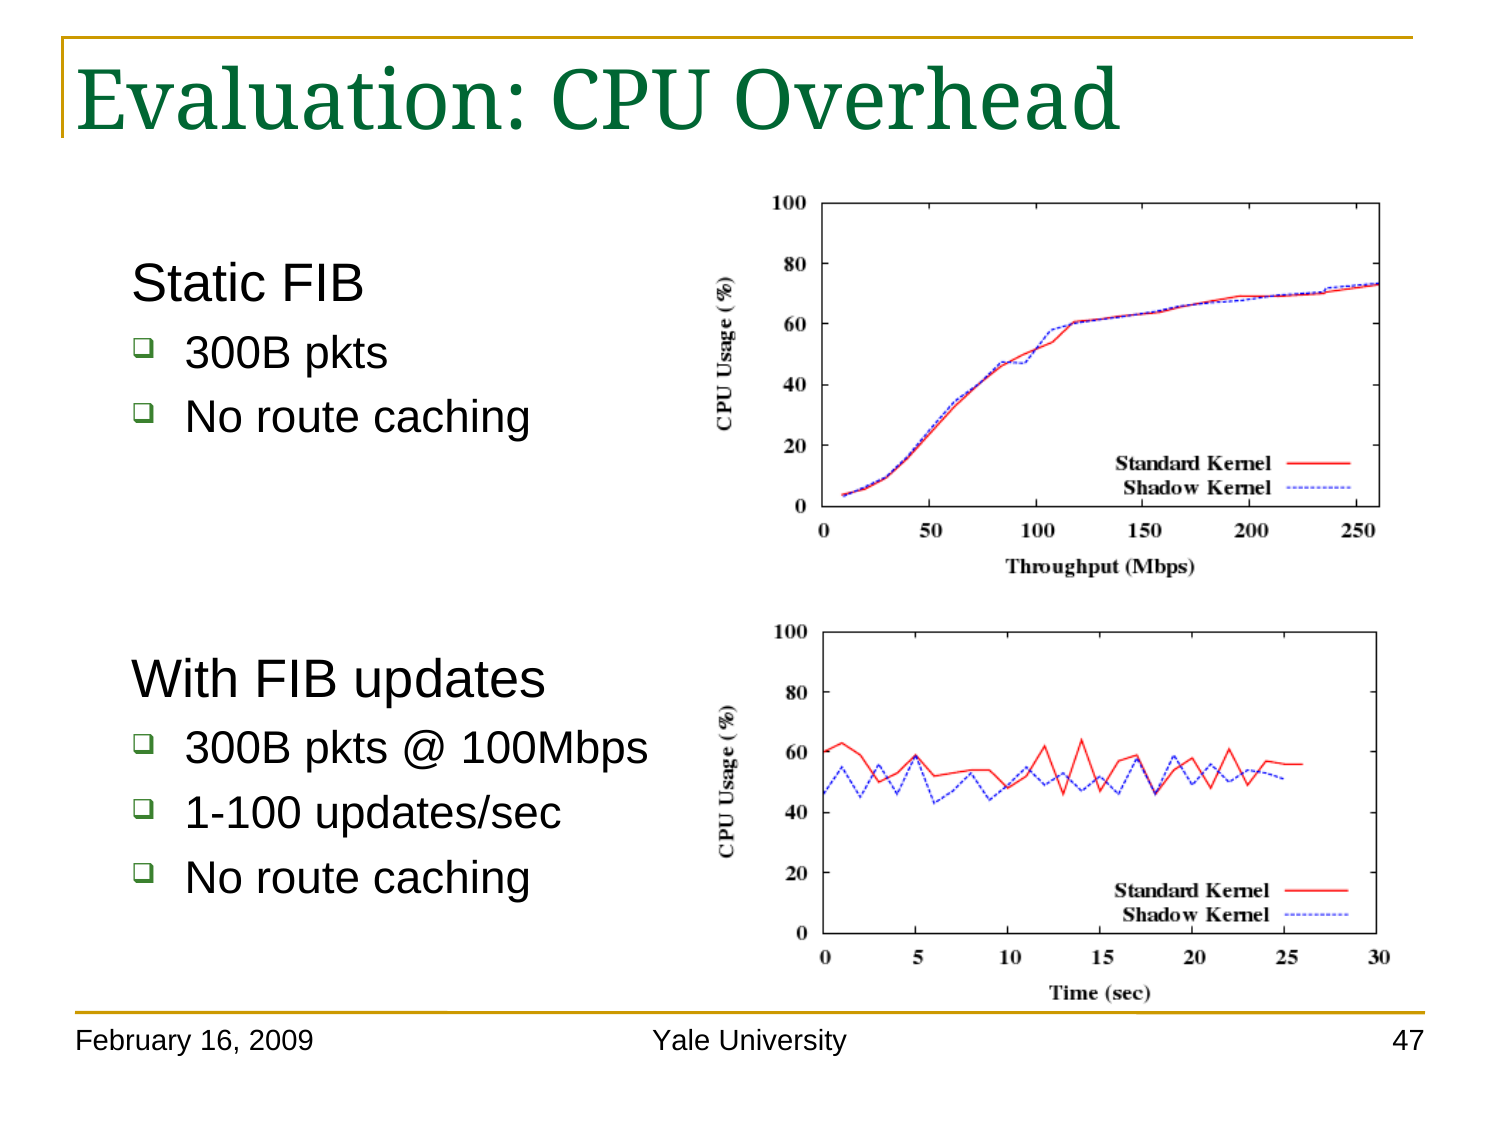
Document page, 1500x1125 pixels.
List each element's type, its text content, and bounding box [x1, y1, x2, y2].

list With FIB updates 300B pkts @ 100Mbps 1-100 updates/sec No route caching [75, 648, 713, 904]
picture [700, 187, 1396, 582]
title Evaluation: CPU Overhead [75, 45, 1425, 151]
picture [712, 616, 1400, 1007]
list Static FIB 300B pkts No route caching [75, 252, 713, 443]
